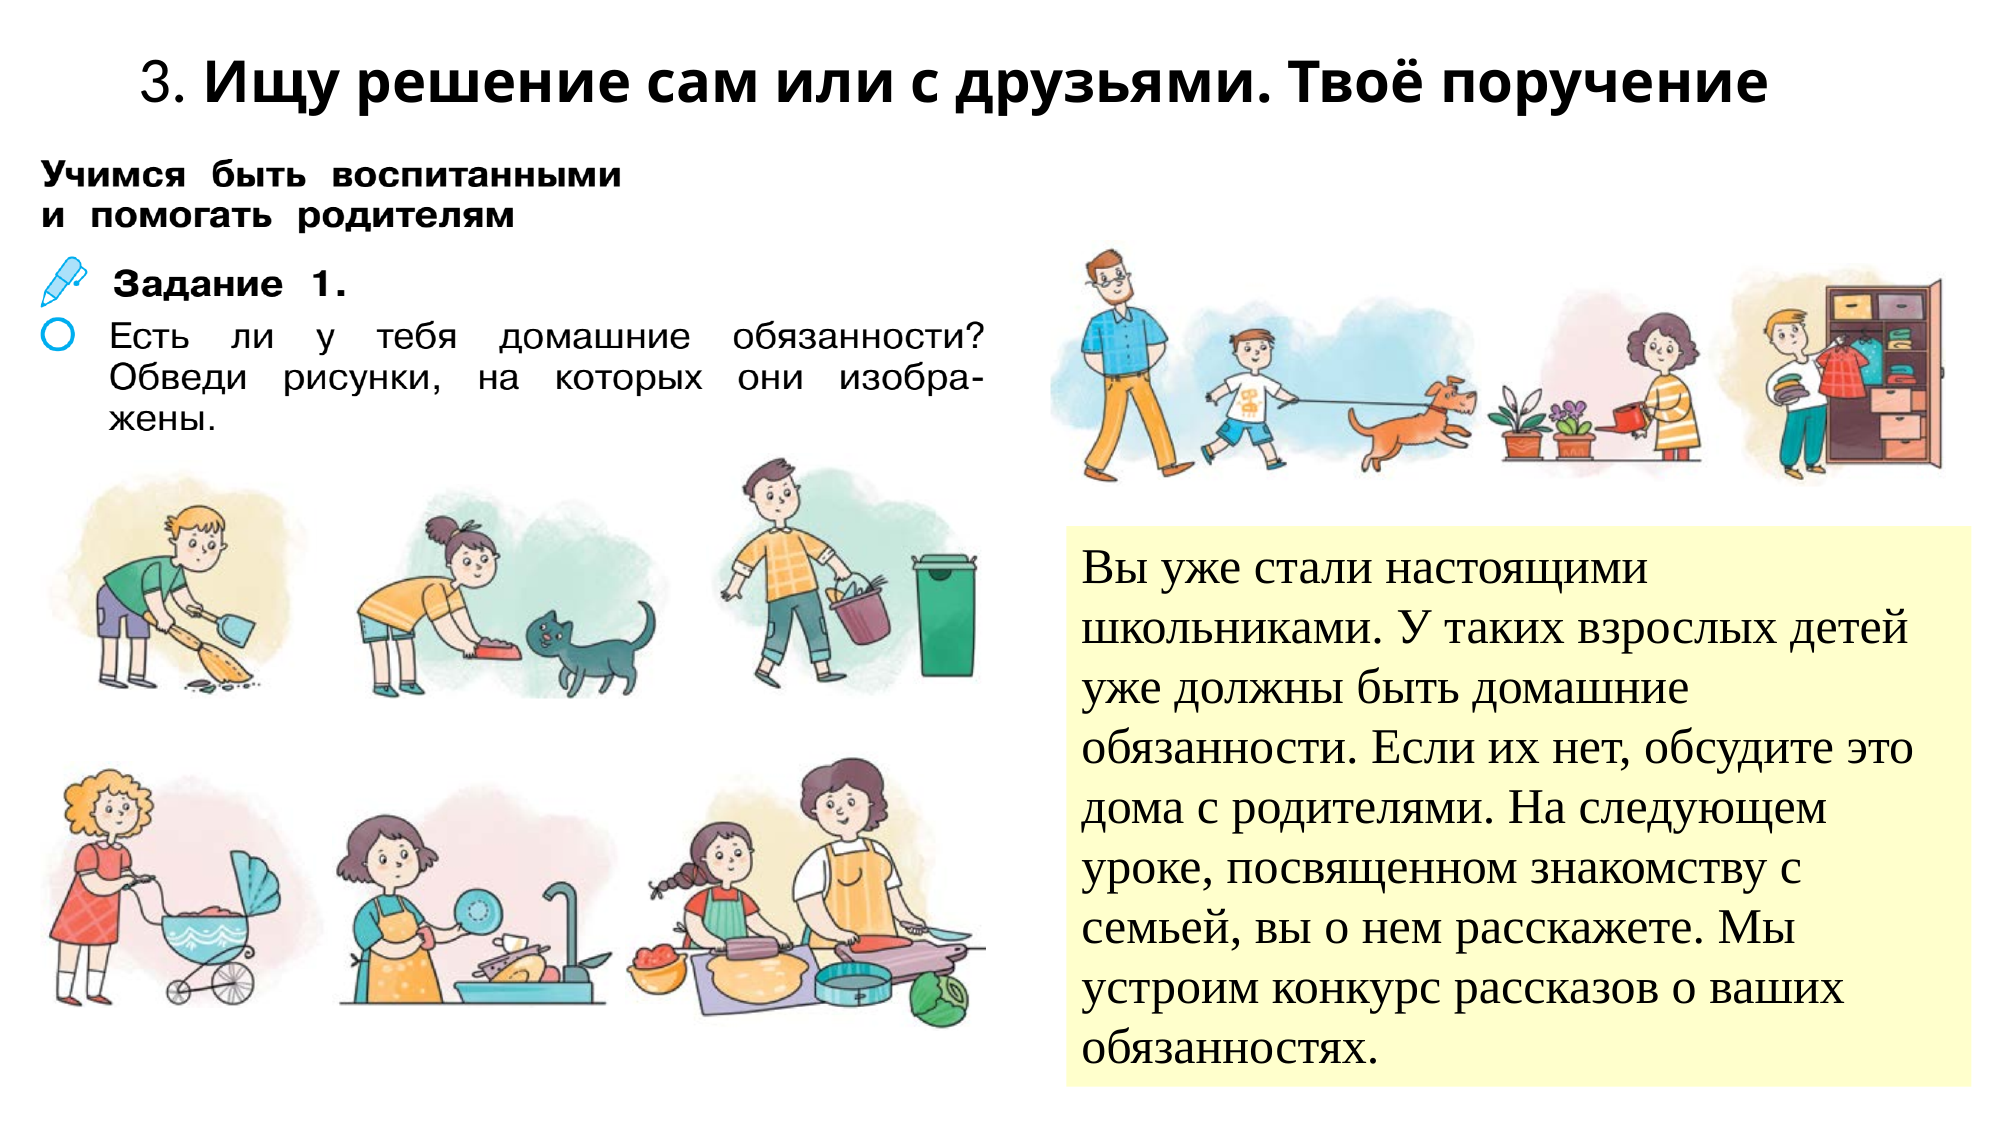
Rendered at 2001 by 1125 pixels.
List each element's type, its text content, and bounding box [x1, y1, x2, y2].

picture [0, 148, 1972, 1036]
text_box Вы уже стали настоящими школьниками. У таких взрослых детей уже должны быть домашние обязанности. Если их нет, обсудите это дома с родителями. На следующем уроке, посвященном знакомству с семьей, вы о нем расскажете. Мы устроим конкурс рассказов о ваших обязанностях. [1066, 526, 1972, 1087]
title 3. Ищу решение сам или с друзьями. Твоё поручение [123, 38, 1849, 125]
